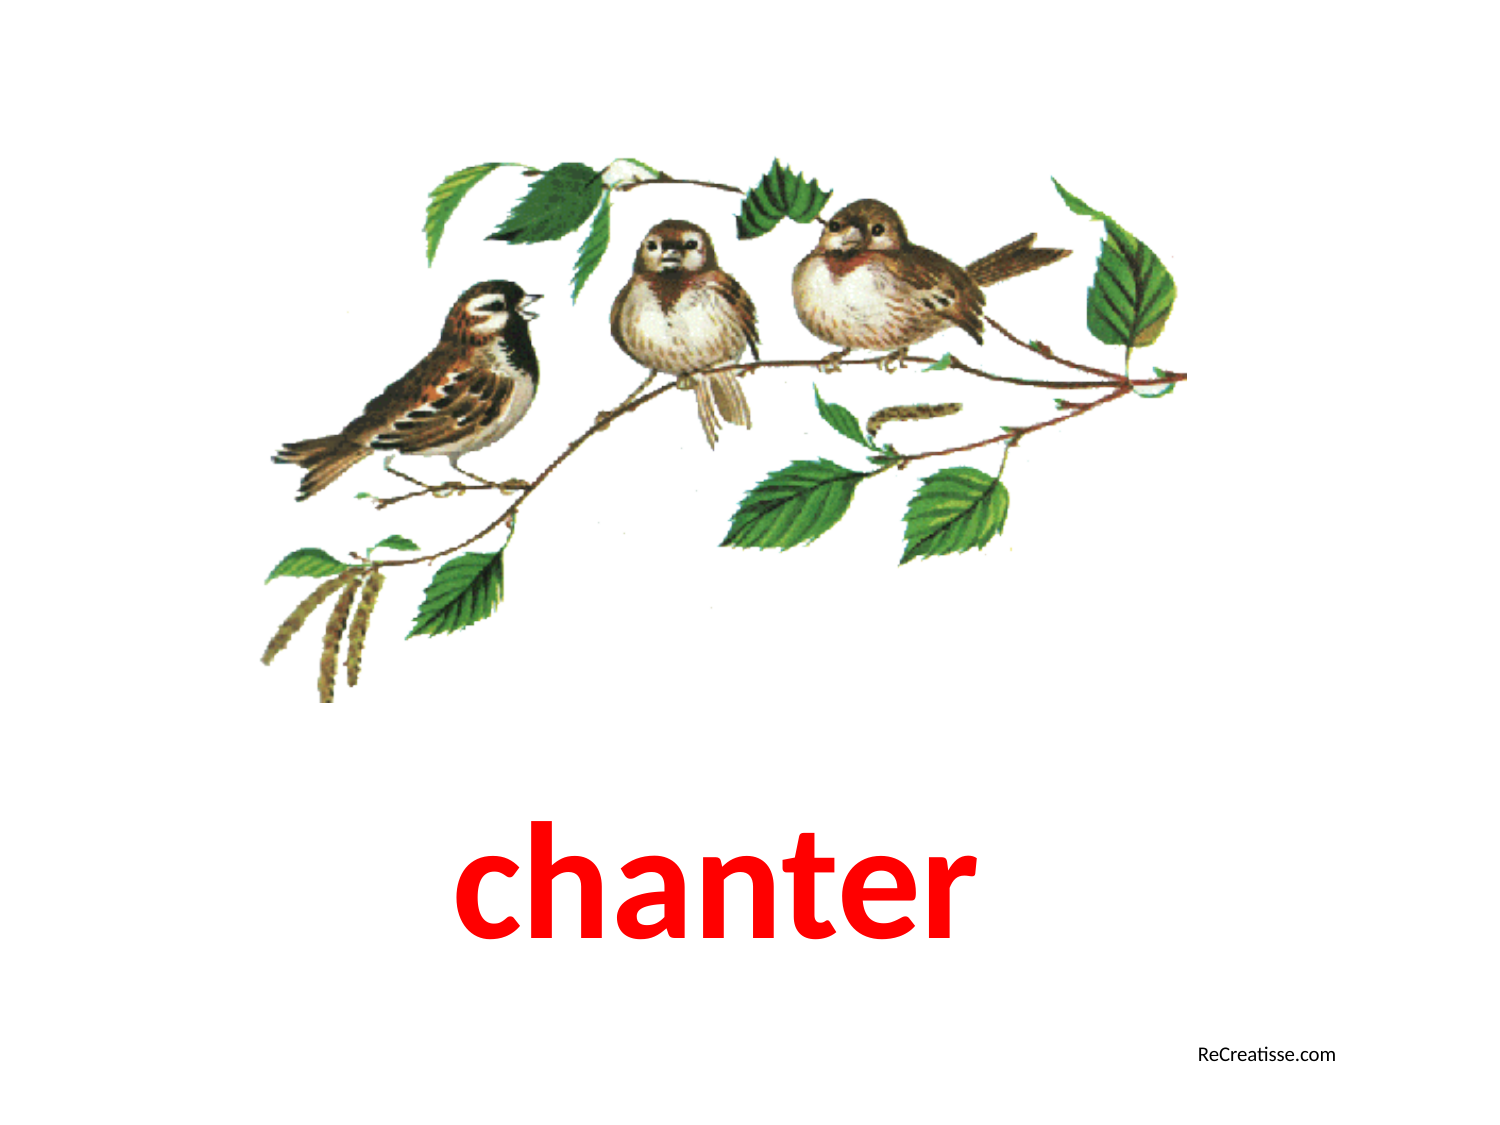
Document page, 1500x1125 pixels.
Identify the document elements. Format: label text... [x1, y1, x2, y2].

picture [256, 151, 1187, 703]
text_box chanter [437, 764, 996, 979]
text_box ReCreatisse.com [1183, 1033, 1351, 1073]
